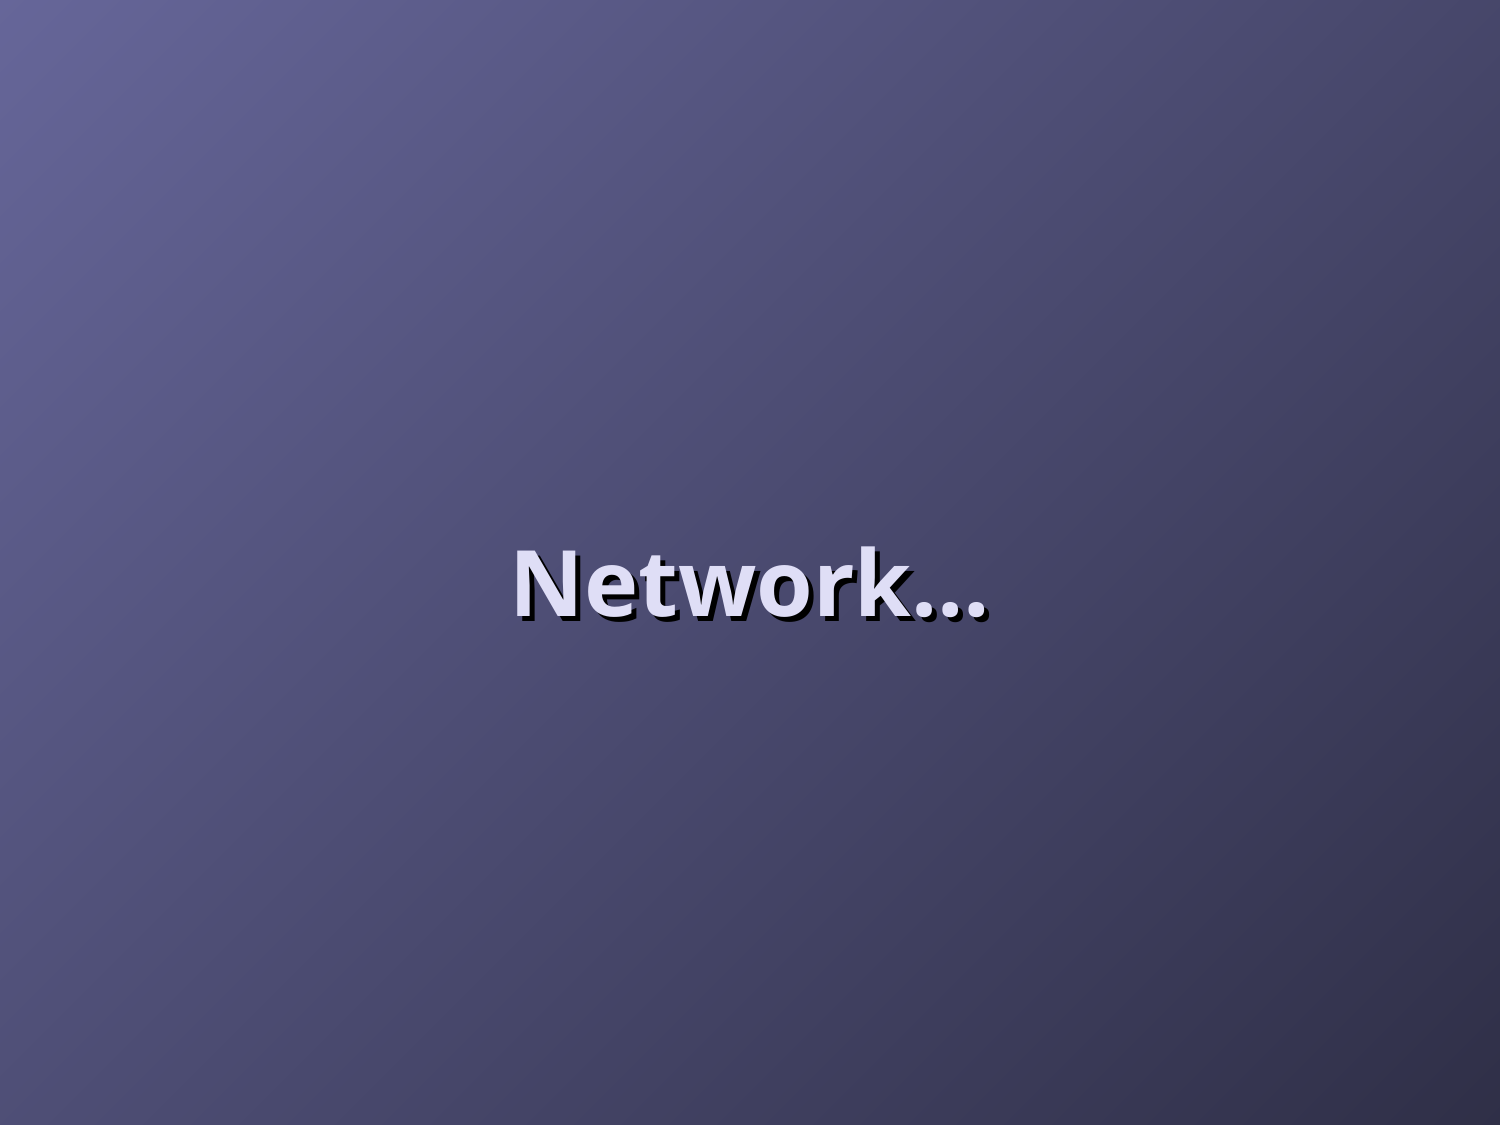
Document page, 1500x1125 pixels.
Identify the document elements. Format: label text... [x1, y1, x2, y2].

title Network… [0, 487, 1500, 676]
